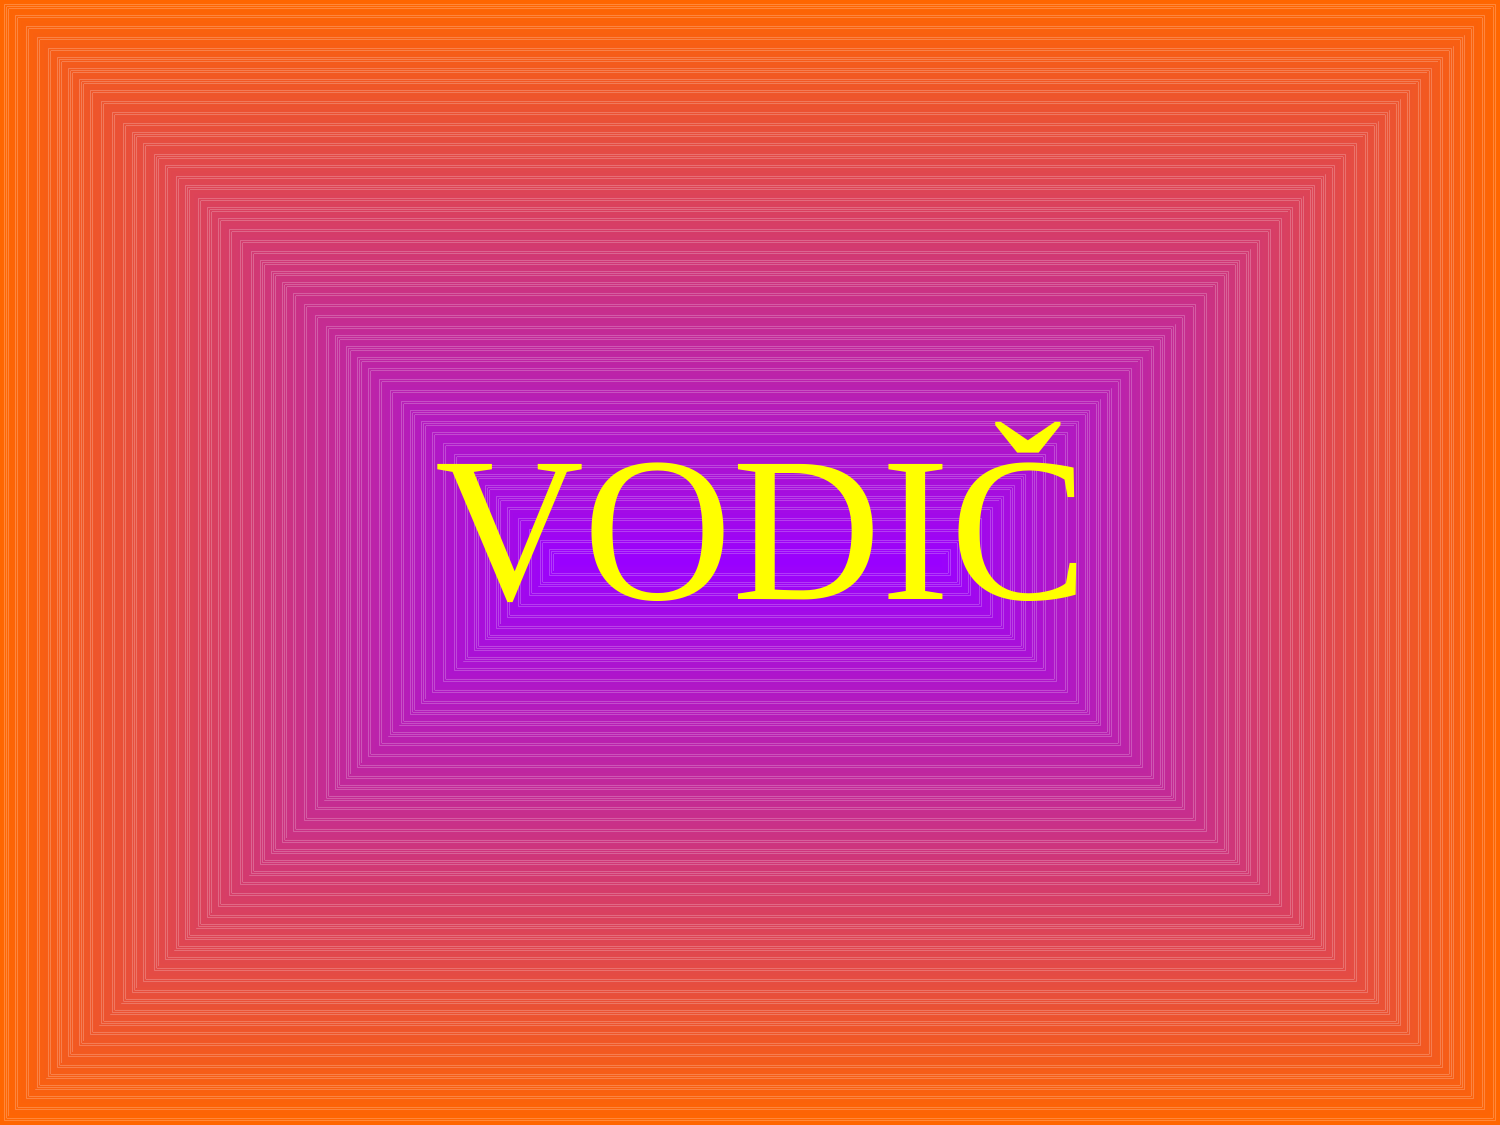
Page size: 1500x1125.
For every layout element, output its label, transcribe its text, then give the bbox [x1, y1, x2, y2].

text_box VODIČ [100, 385, 1424, 649]
